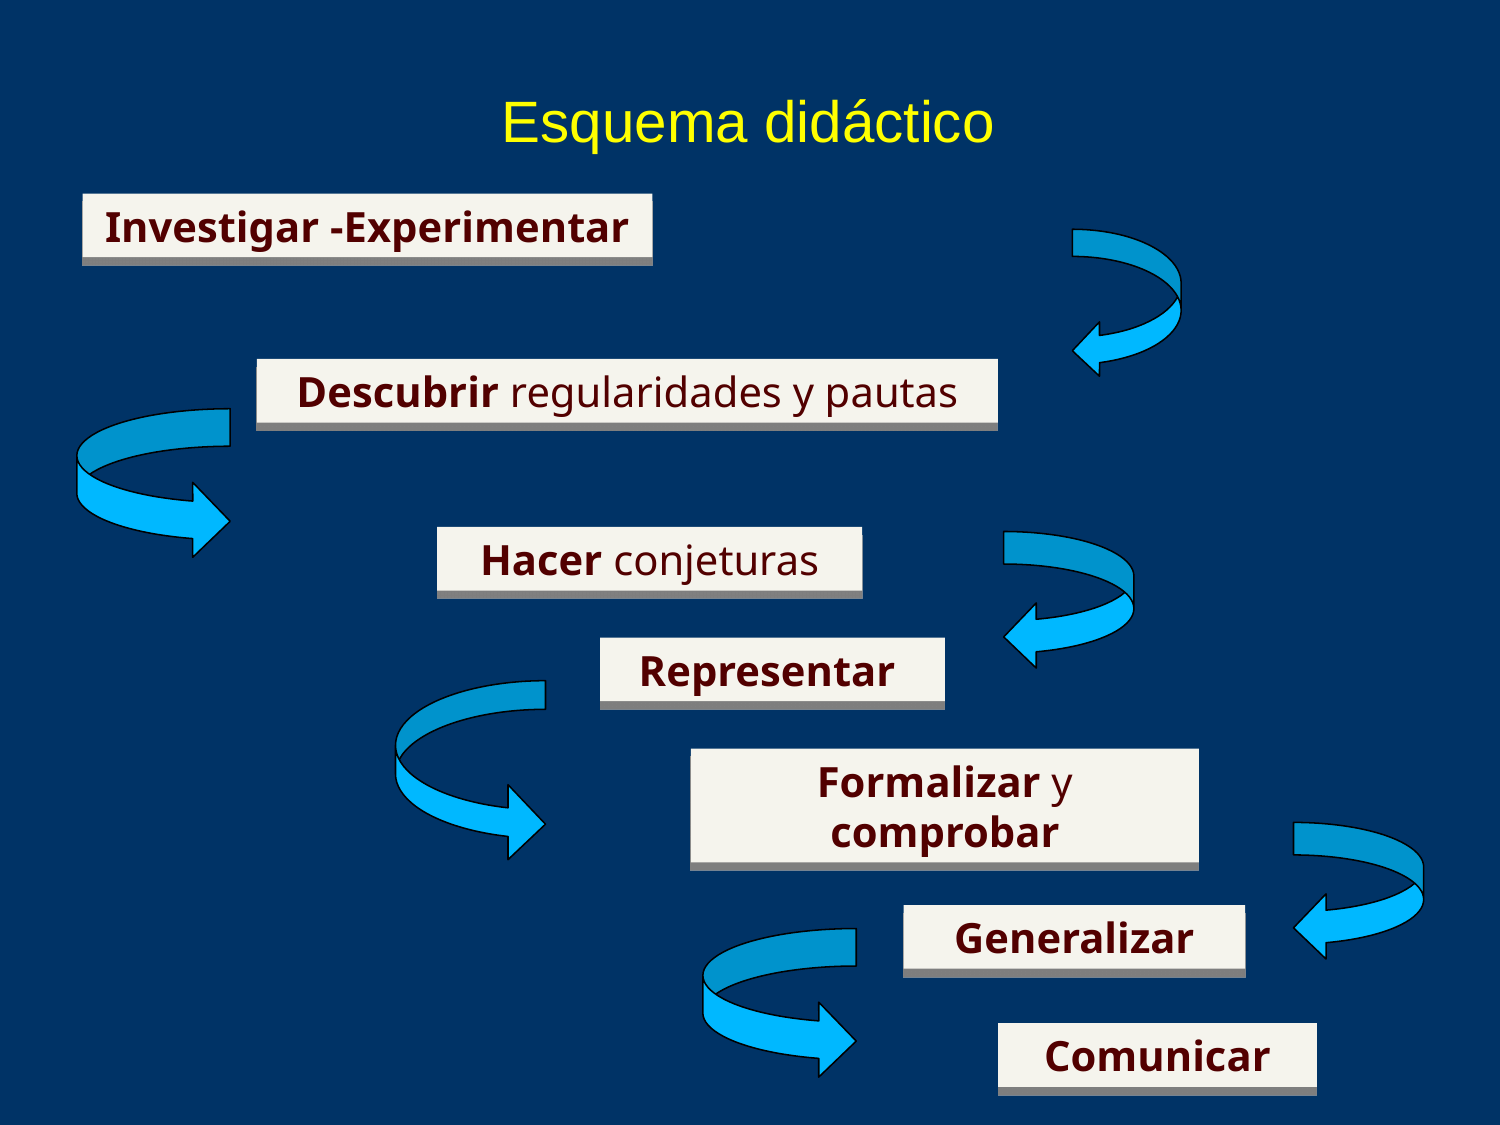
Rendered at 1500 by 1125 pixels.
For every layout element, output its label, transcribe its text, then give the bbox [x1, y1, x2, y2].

text_box [1072, 229, 1182, 377]
text_box Generalizar [903, 905, 1246, 969]
text_box [76, 408, 231, 558]
text_box Descubrir regularidades y pautas [256, 358, 998, 423]
text_box [702, 928, 857, 1078]
text_box [1003, 531, 1134, 669]
text_box Comunicar [998, 1023, 1317, 1087]
text_box Representar [600, 637, 945, 702]
text_box [395, 680, 546, 860]
text_box Investigar -Experimentar [82, 193, 653, 258]
text_box Hacer conjeturas [437, 526, 863, 591]
text_box [1293, 822, 1424, 959]
title Esquema didáctico [162, 38, 1335, 201]
text_box Formalizar y comprobar [690, 748, 1199, 863]
